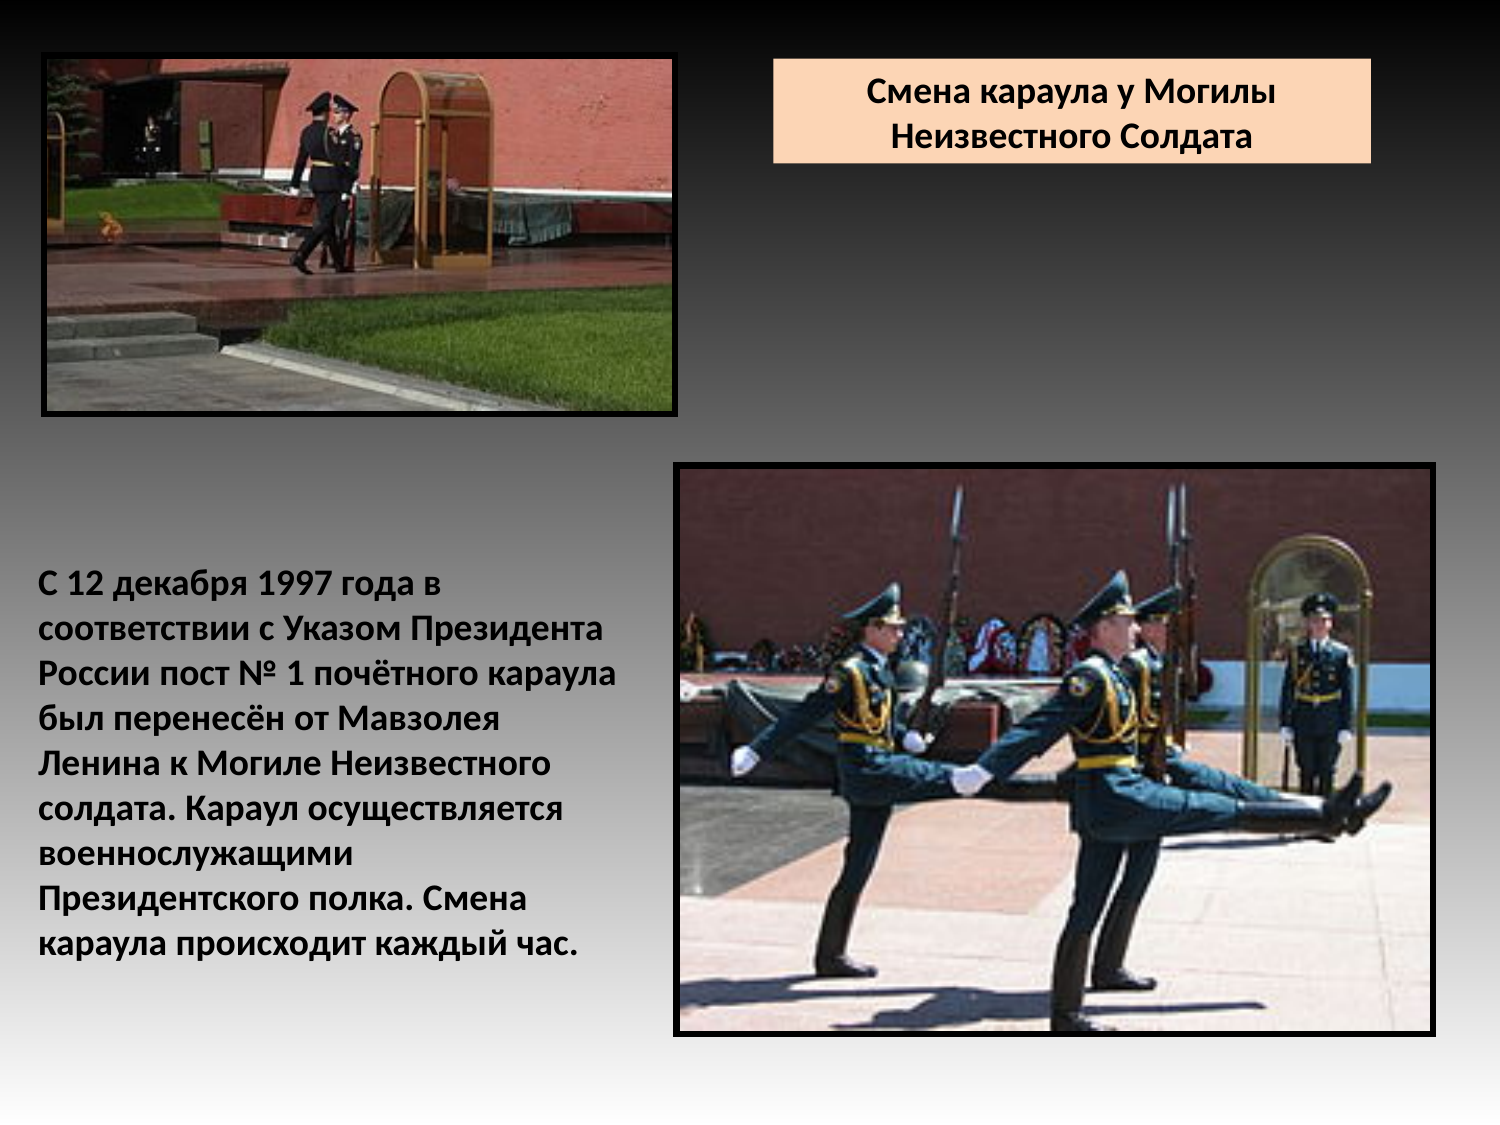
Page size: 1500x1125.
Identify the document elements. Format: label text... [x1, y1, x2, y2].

picture [46, 58, 672, 411]
picture [679, 468, 1430, 1032]
text_box С 12 декабря 1997 года в соответствии с Указом Президента России пост № 1 почётного караула был перенесён от Мавзолея Ленина к Могиле Неизвестного солдата. Караул осуществляется военнослужащими Президентского полка. Смена караула происходит каждый час. [23, 550, 633, 971]
text_box Смена караула у Могилы Неизвестного Солдата [773, 58, 1371, 164]
